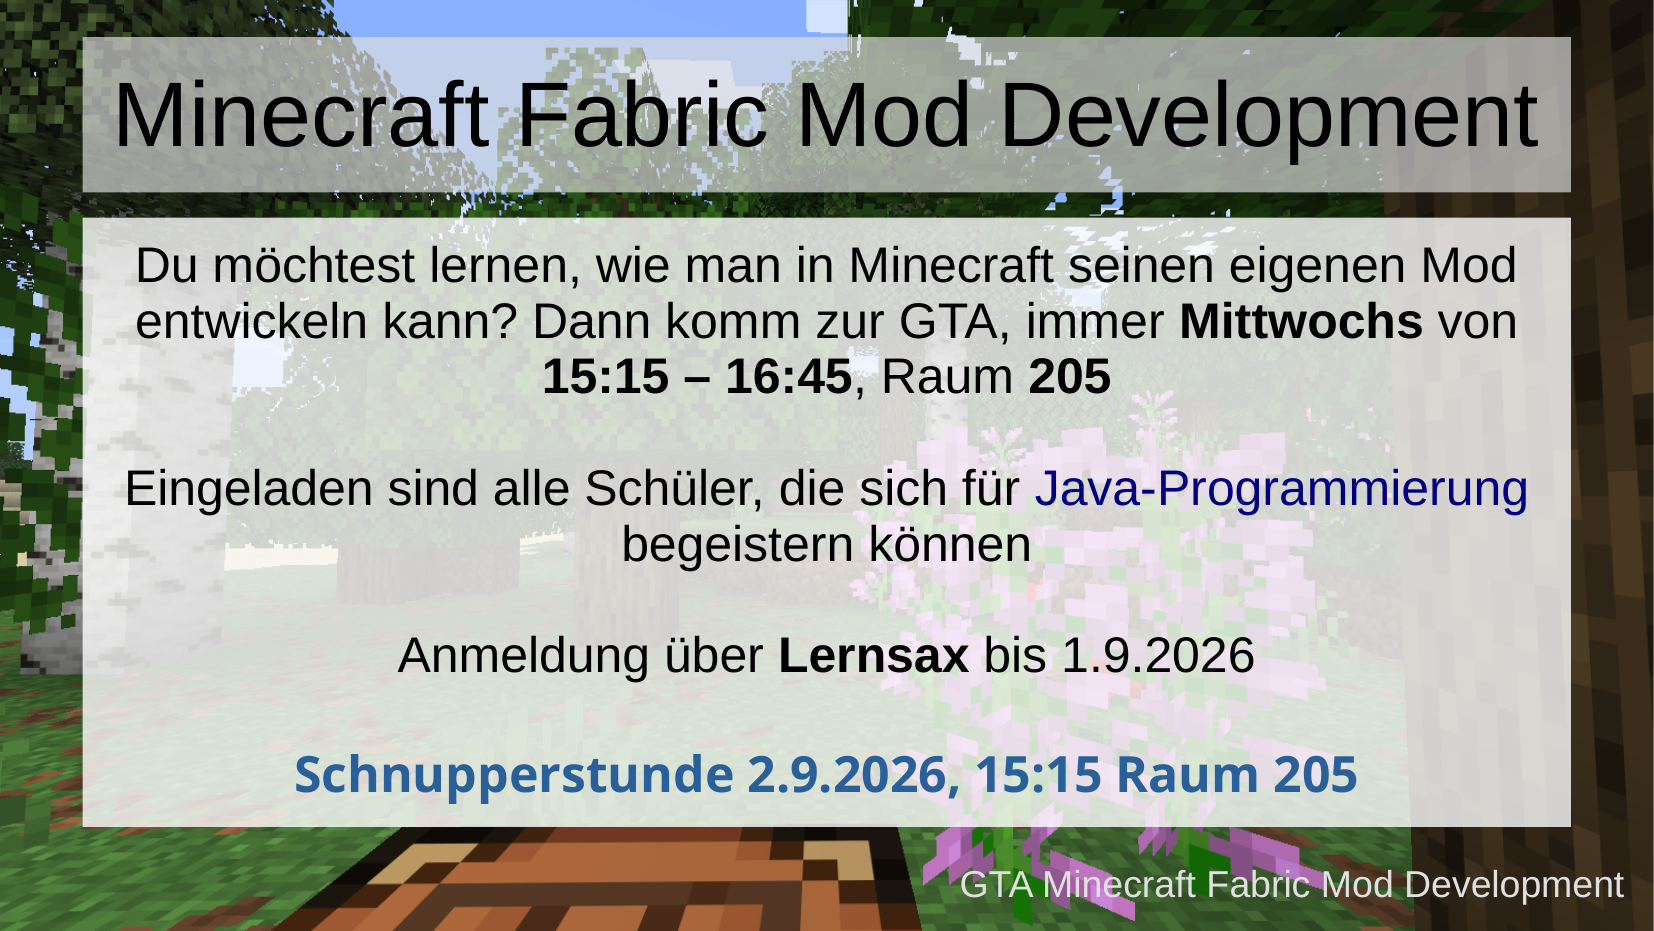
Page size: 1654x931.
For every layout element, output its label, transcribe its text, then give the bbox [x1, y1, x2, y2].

picture [0, 0, 1654, 931]
title Minecraft Fabric Mod Development [82, 37, 1571, 193]
subtitle Du möchtest lernen, wie man in Minecraft seinen eigenen Mod entwickeln kann? Dann komm zur GTA, immer Mittwochs von 15:15 – 16:45, Raum 205 Eingeladen sind alle Schüler, die sich für Java-Programmierung begeistern können Anmeldung über Lernsax bis 1.9.2026 Schnupperstunde 2.9.2026, 15:15 Raum 205 [82, 217, 1571, 827]
